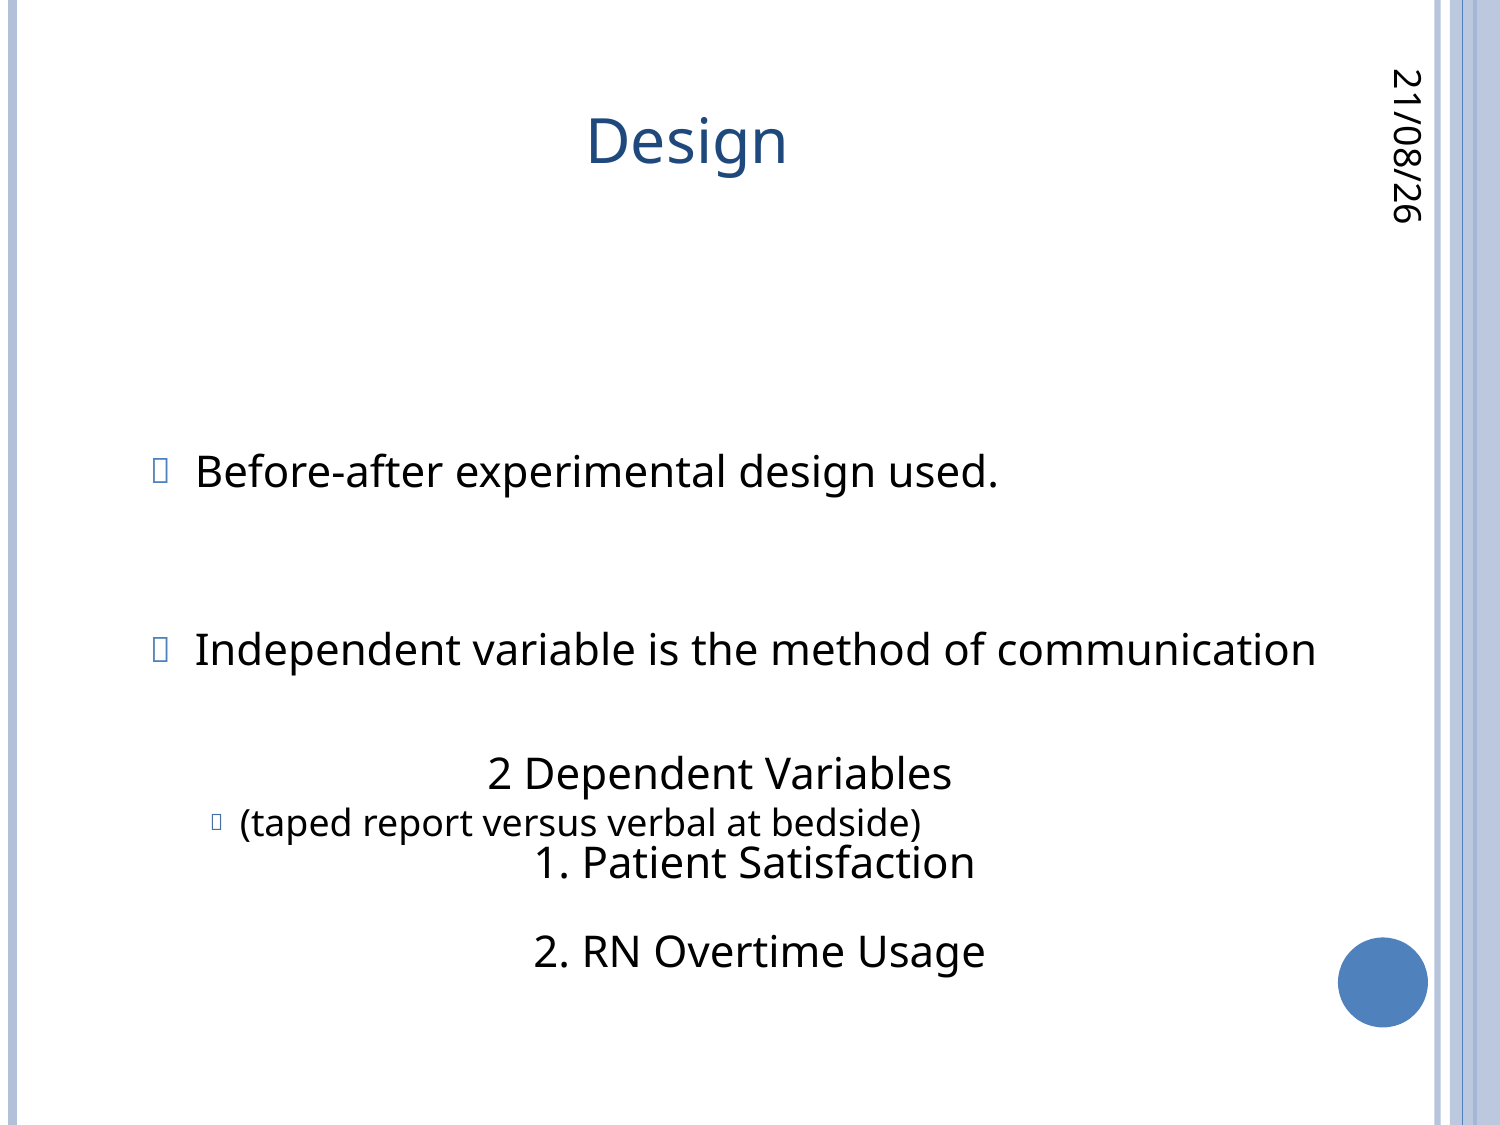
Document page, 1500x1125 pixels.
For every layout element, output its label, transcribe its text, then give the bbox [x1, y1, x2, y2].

title Design [75, 45, 1300, 233]
list Before-after experimental design used. Independent variable is the method of communication (taped report versus verbal at bedside) [75, 237, 1338, 1013]
list 2 Dependent Variables 1. Patient Satisfaction 2. RN Overtime Usage [412, 637, 1013, 1013]
